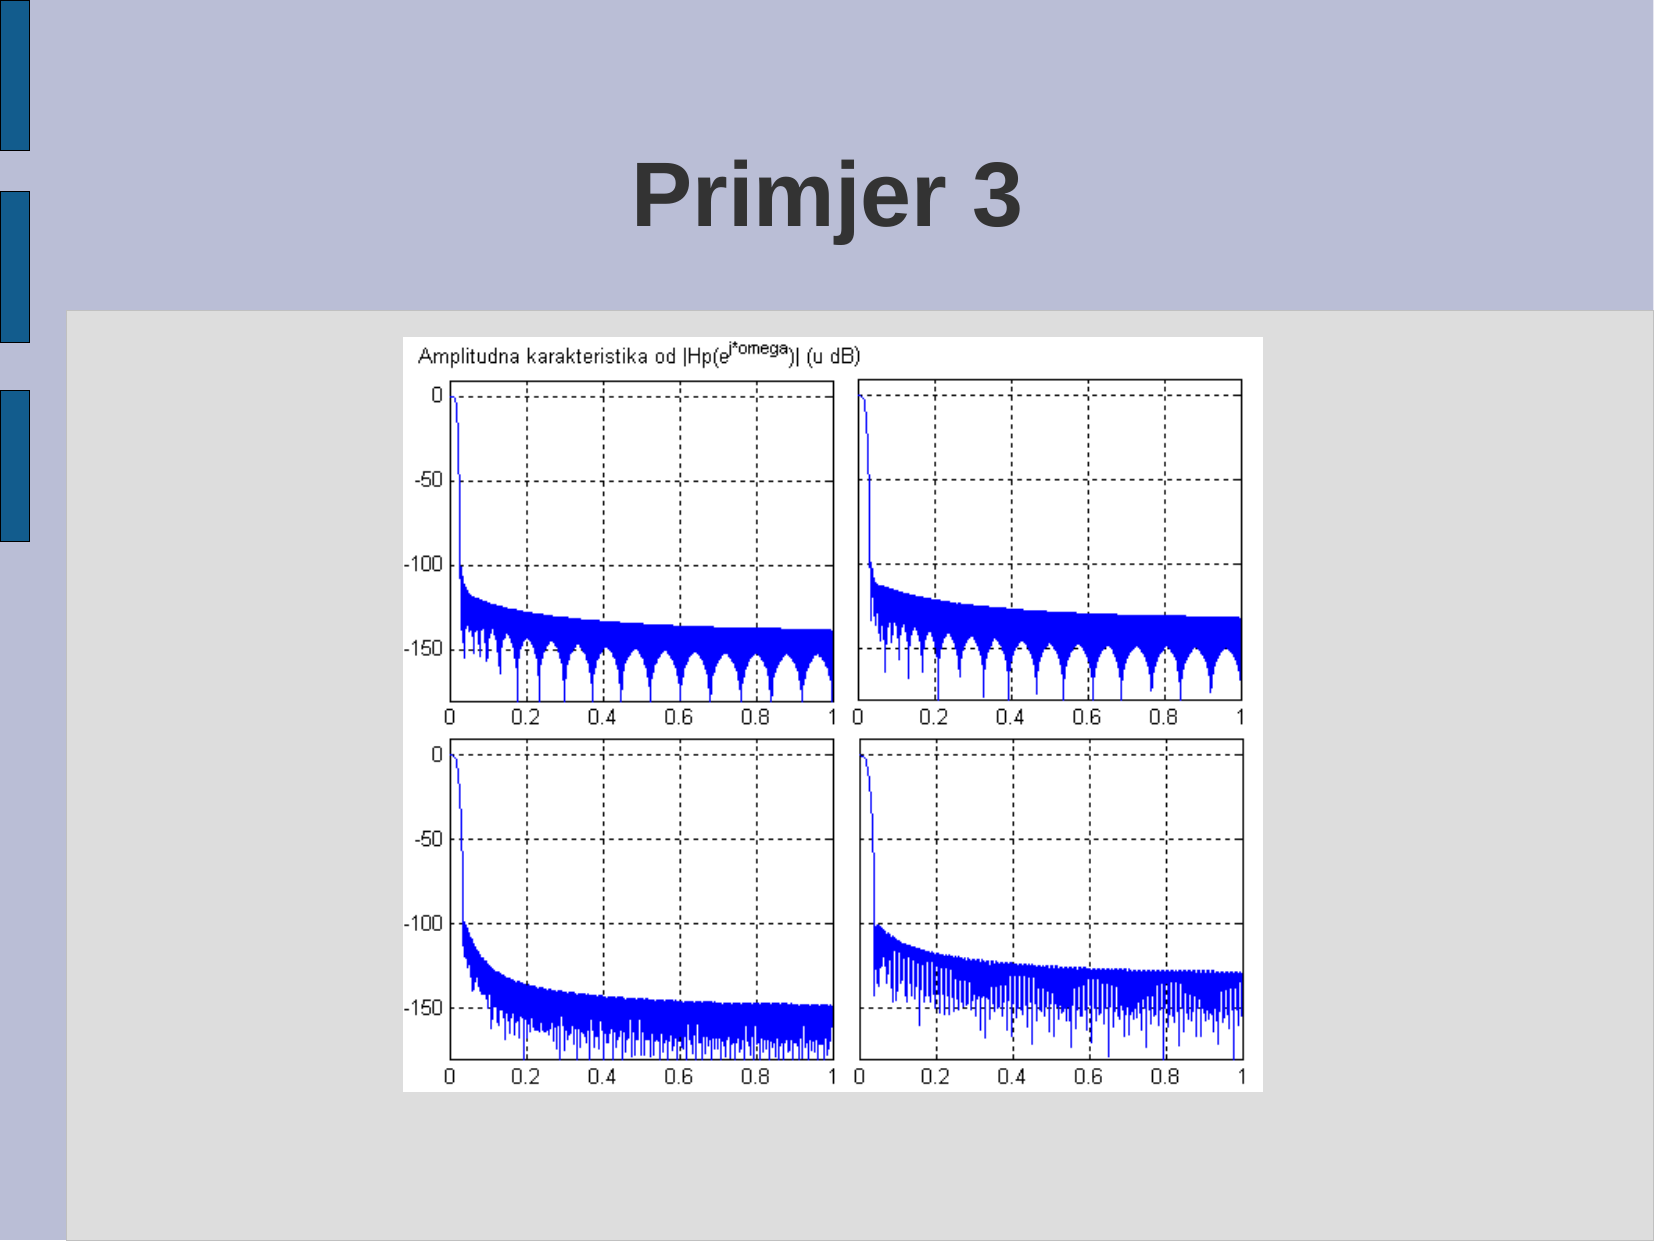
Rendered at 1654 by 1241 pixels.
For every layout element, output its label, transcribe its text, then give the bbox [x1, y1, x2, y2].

picture [403, 337, 1263, 1092]
title Primjer 3 [121, 98, 1534, 291]
